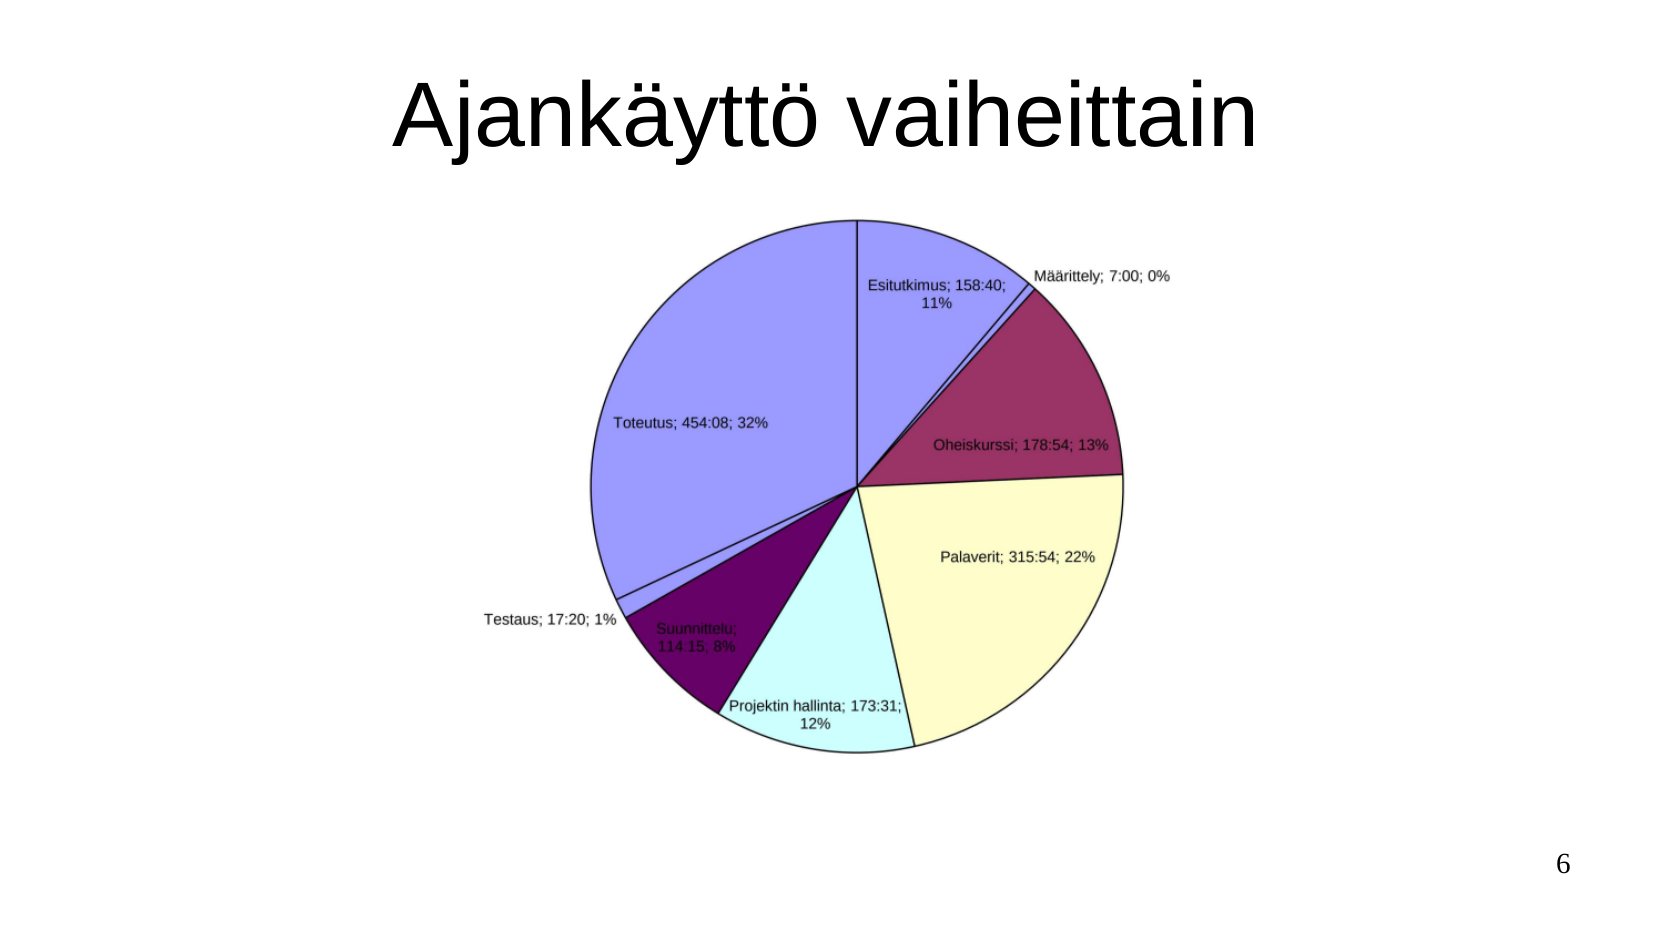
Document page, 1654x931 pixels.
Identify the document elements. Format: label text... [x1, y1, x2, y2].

picture [482, 217, 1172, 758]
title Ajankäyttö vaiheittain [82, 37, 1571, 193]
